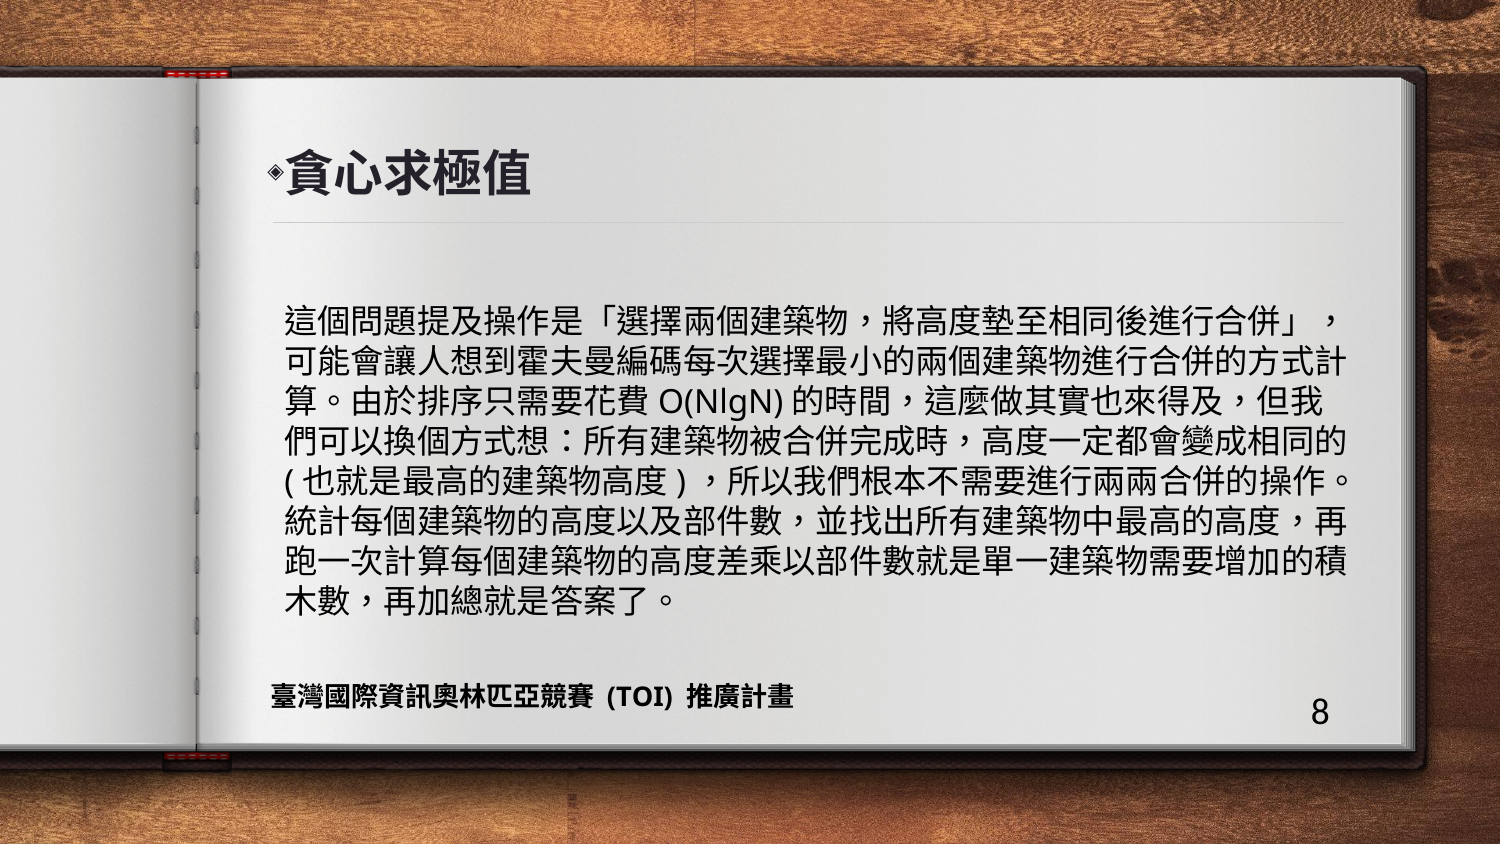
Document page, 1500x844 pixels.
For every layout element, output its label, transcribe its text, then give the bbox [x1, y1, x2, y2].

text_box [1295, 672, 1386, 737]
list 貪心求極值 [252, 126, 1194, 216]
text_box 這個問題提及操作是「選擇兩個建築物，將高度墊至相同後進行合併」，可能會讓人想到霍夫曼編碼每次選擇最小的兩個建築物進行合併的方式計算。由於排序只需要花費O(NlgN)的時間，這麼做其實也來得及，但我們可以換個方式想：所有建築物被合併完成時，高度一定都會變成相同的(也就是最高的建築物高度)，所以我們根本不需要進行兩兩合併的操作。 統計每個建築物的高度以及部件數，並找出所有建築物中最高的高度，再跑一次計算每個建築物的高度差乘以部件數就是單一建築物需要增加的積木數，再加總就是答案了。 [269, 293, 1367, 632]
